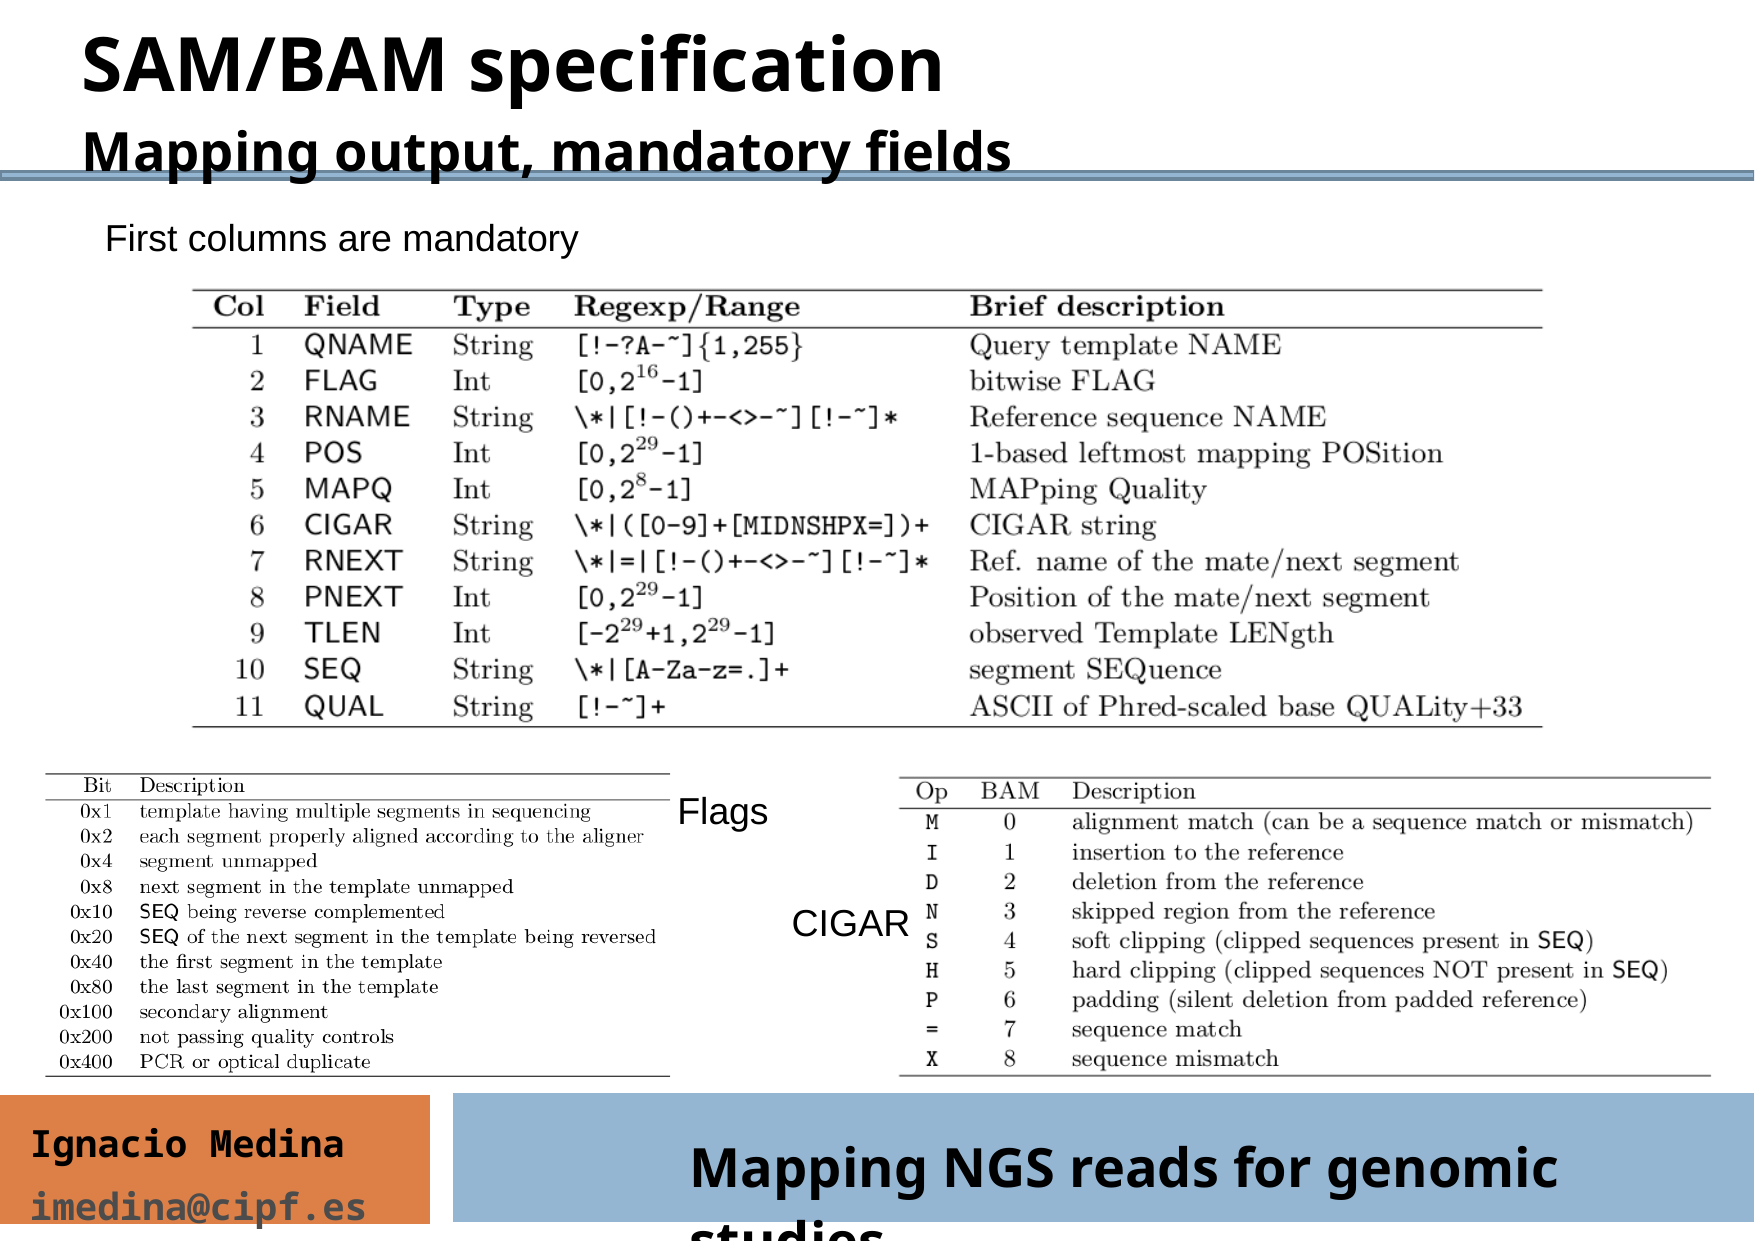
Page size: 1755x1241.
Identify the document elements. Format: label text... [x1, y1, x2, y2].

text_box [314, 171, 431, 179]
text_box [439, 171, 832, 179]
text_box Ignacio Medina imedina@cipf.es [15, 1110, 406, 1213]
text_box [177, 171, 203, 179]
text_box [836, 171, 1754, 179]
text_box [0, 171, 169, 179]
text_box SAM/BAM specification Mapping output, mandatory fields [67, 3, 1688, 168]
text_box Flags [662, 783, 832, 841]
text_box CIGAR [776, 894, 927, 952]
picture [888, 766, 1729, 1086]
picture [174, 272, 1563, 743]
text_box First columns are mandatory [90, 210, 826, 267]
text_box [211, 171, 308, 179]
picture [26, 759, 687, 1083]
text_box Mapping NGS reads for genomic studies [675, 1122, 1726, 1200]
